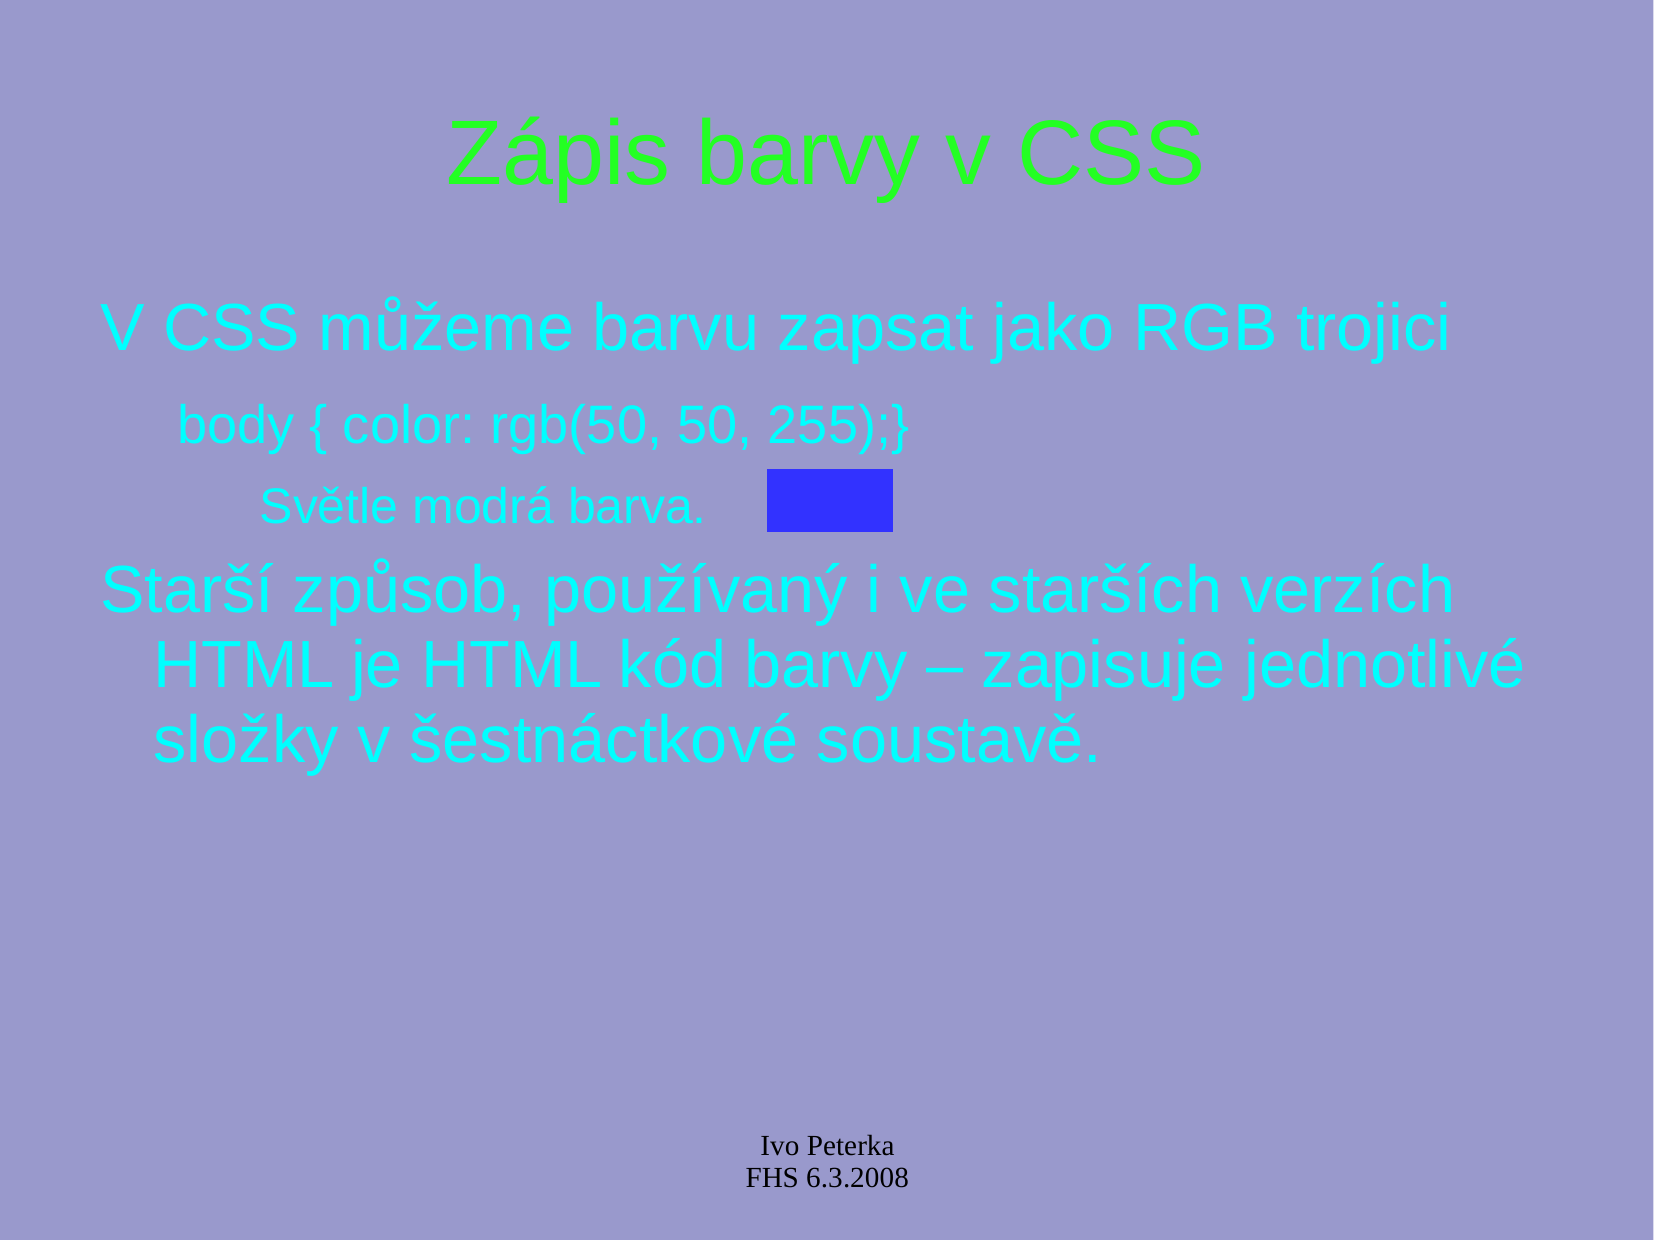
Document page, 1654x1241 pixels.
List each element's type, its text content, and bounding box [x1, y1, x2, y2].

picture [767, 469, 893, 532]
list V CSS můžeme barvu zapsat jako RGB trojici body { color: rgb(50, 50, 255);} Světle modrá barva. Starší způsob, používaný i ve starších verzích HTML je HTML kód barvy – zapisuje jednotlivé složky v šestnáctkové soustavě. [82, 290, 1571, 1094]
title Zápis barvy v CSS [82, 56, 1571, 250]
